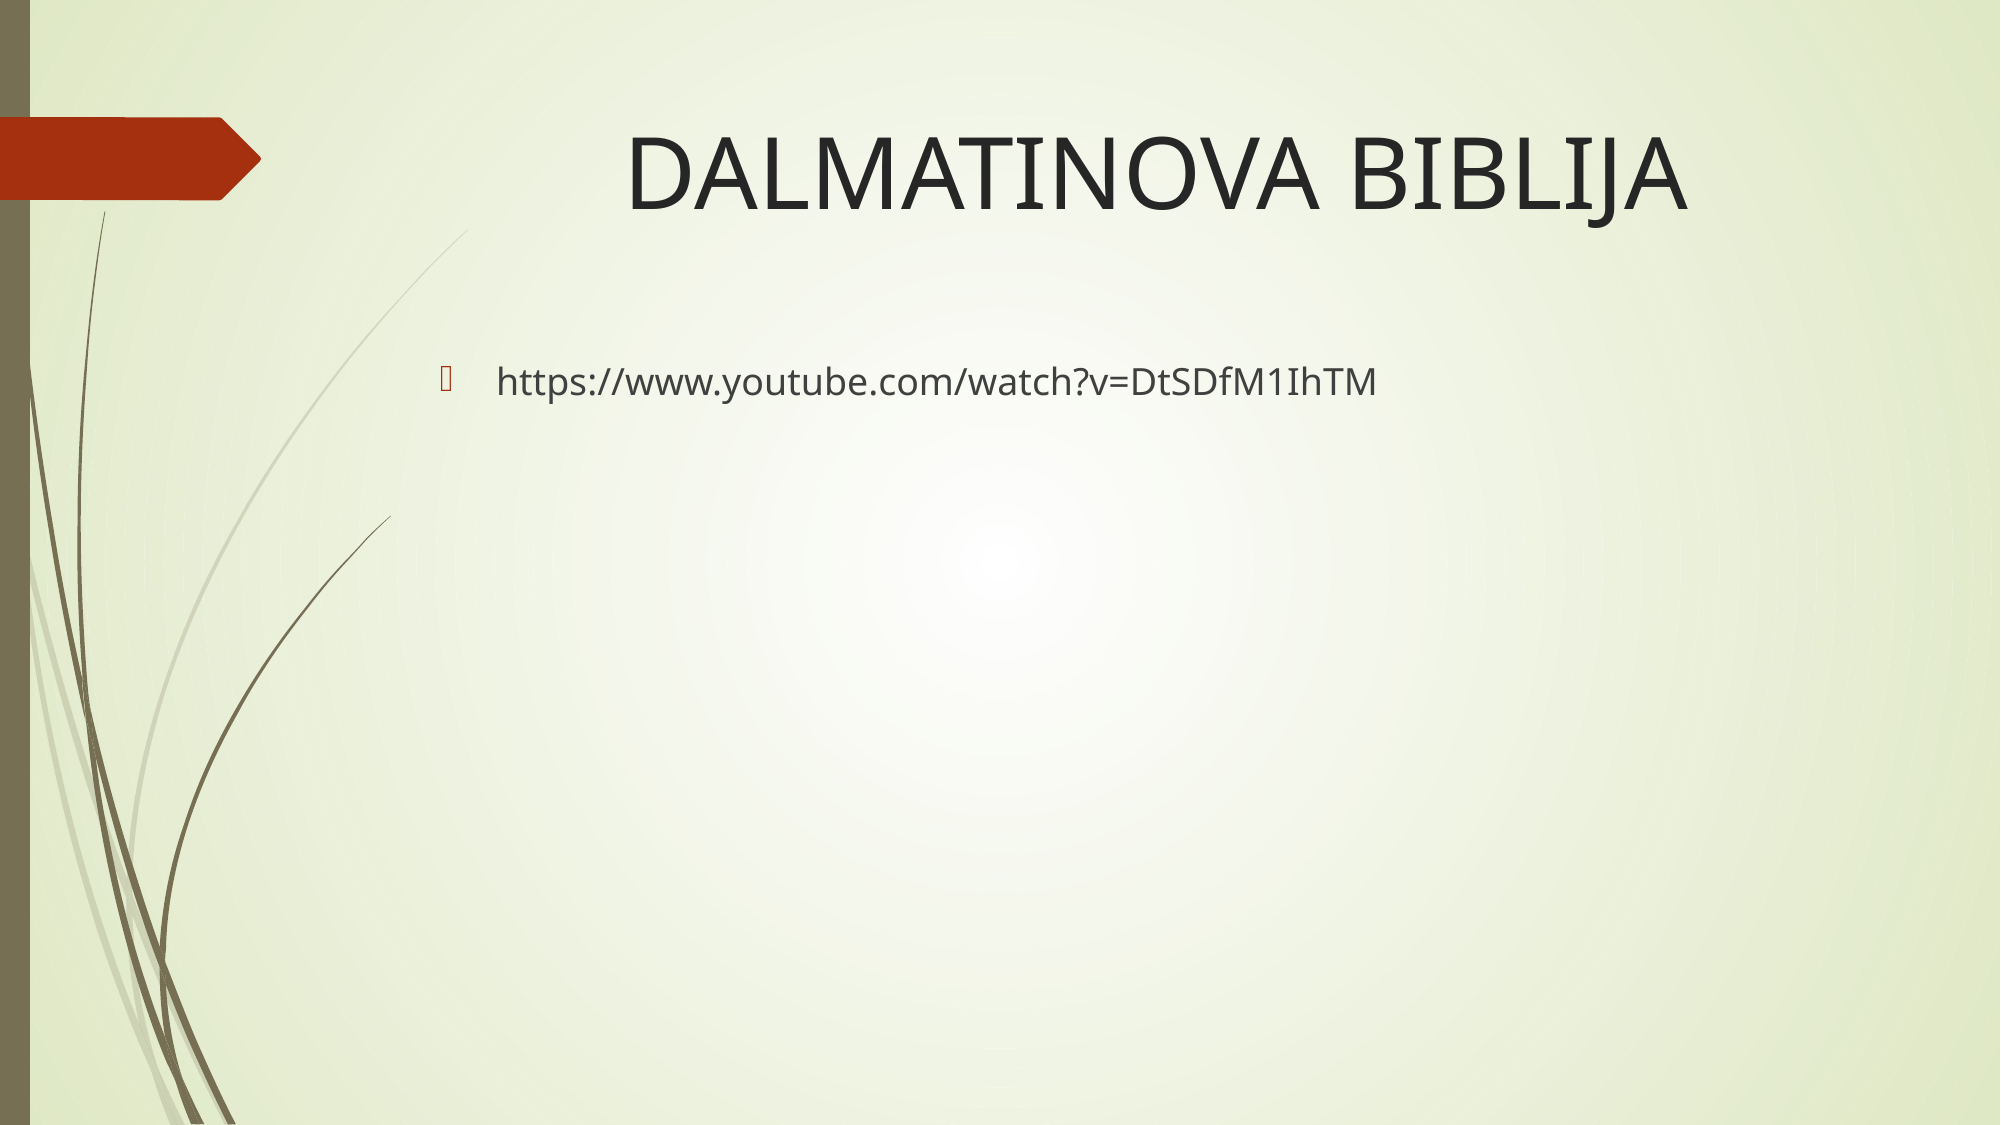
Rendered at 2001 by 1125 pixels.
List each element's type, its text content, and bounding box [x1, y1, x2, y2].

title DALMATINOVA BIBLIJA [425, 102, 1888, 313]
list https://www.youtube.com/watch?v=DtSDfM1IhTM [424, 350, 1888, 970]
